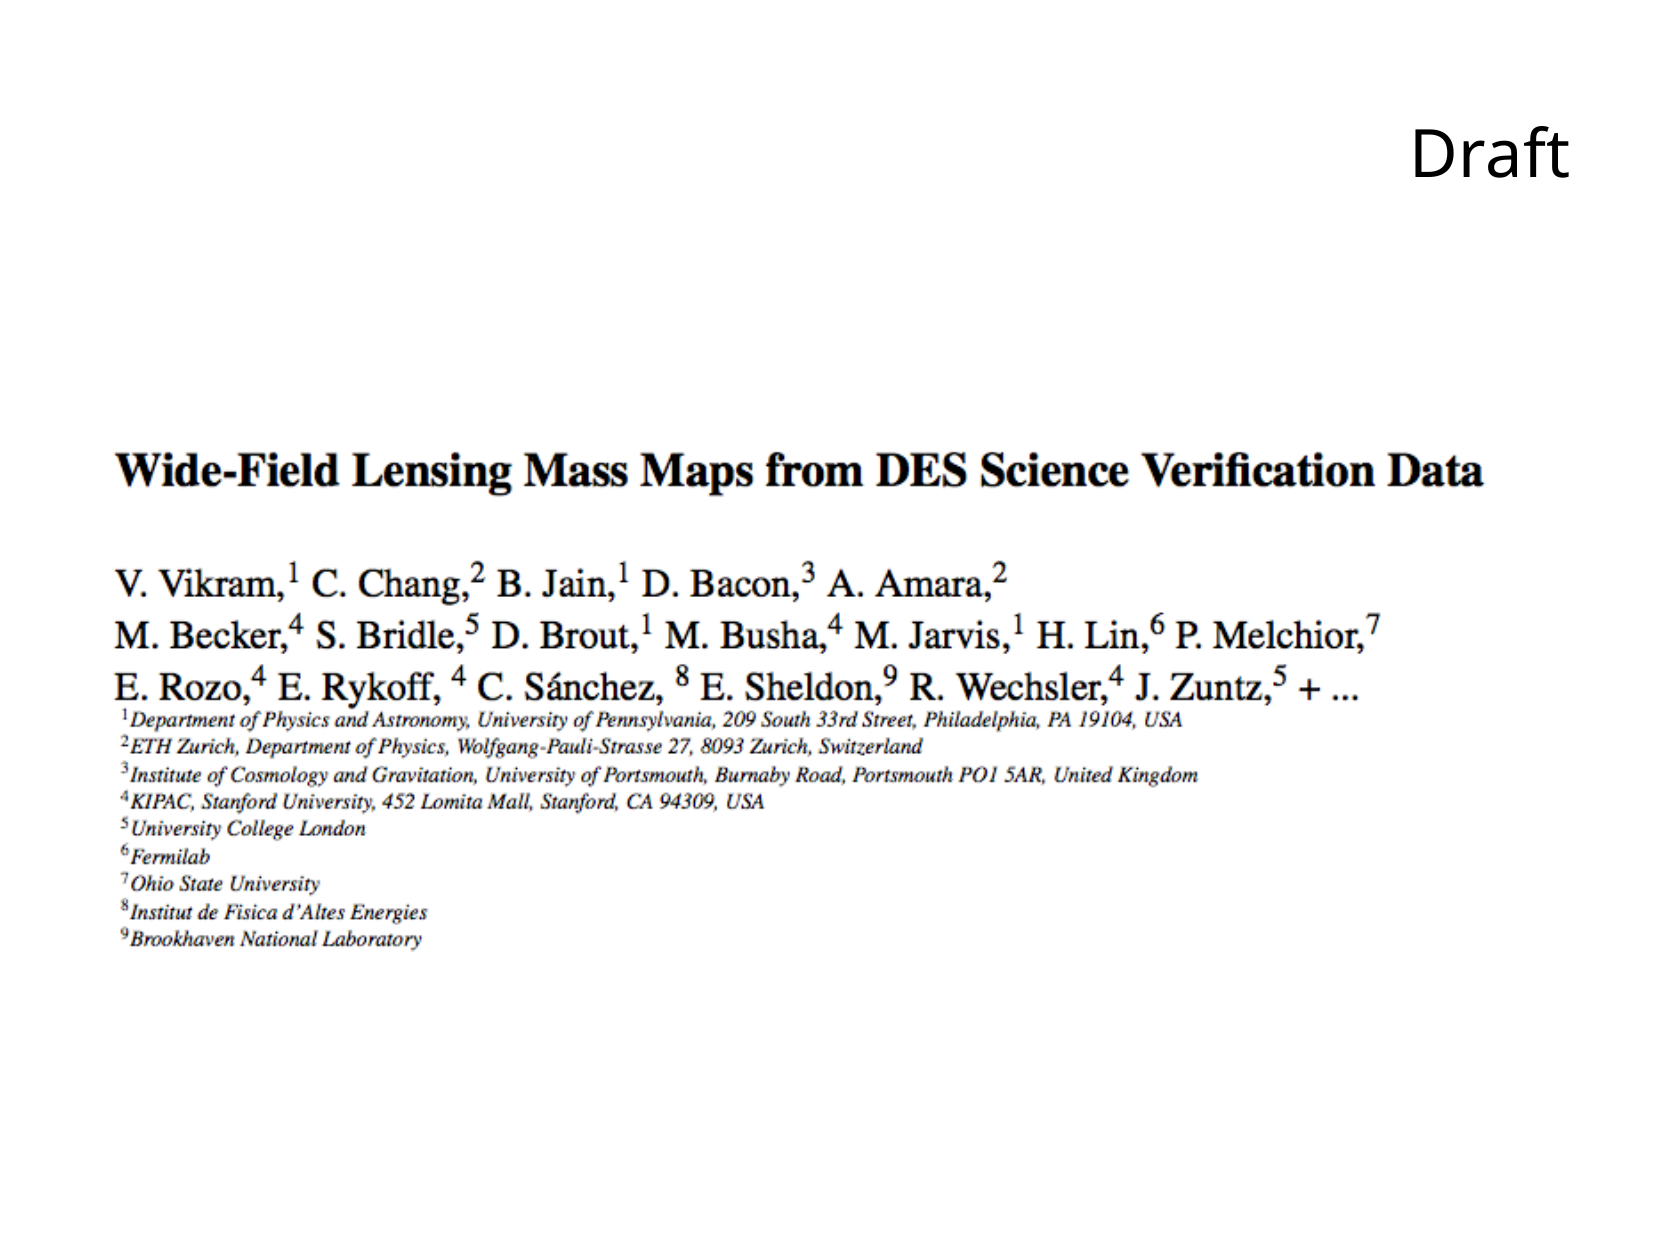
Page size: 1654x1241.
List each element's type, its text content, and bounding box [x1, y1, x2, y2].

title Draft [82, 49, 1571, 257]
picture [82, 408, 1571, 991]
